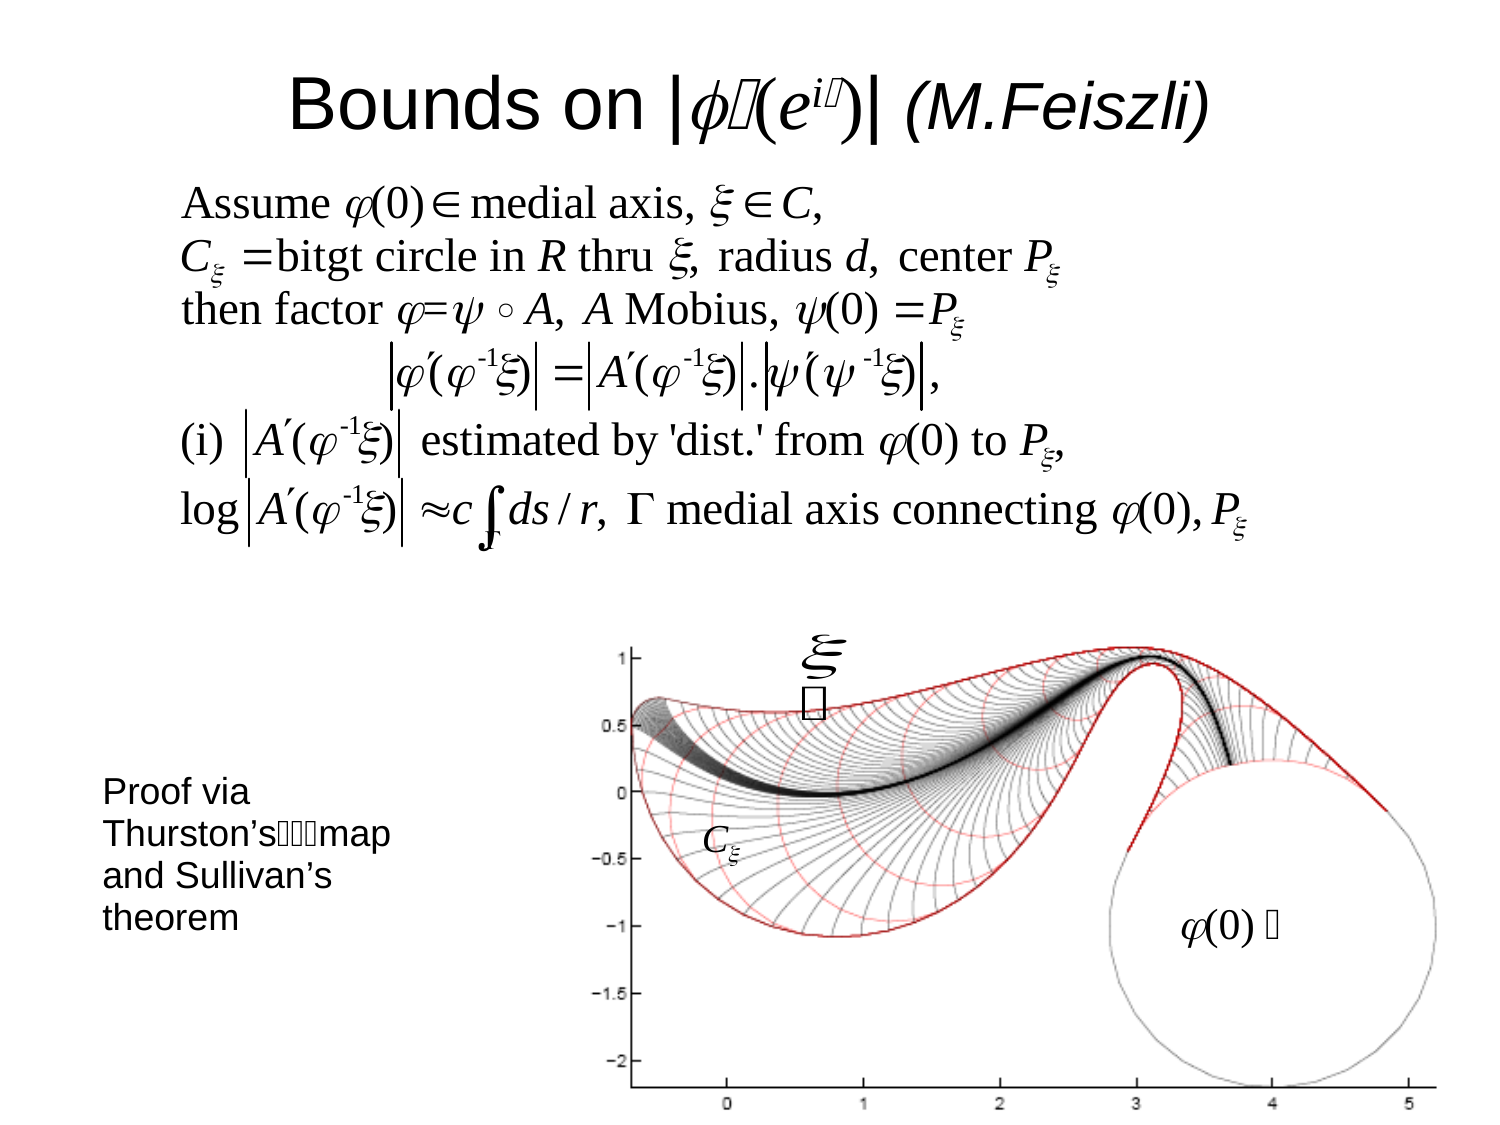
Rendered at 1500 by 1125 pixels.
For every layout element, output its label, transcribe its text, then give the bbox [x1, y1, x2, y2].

chart [787, 624, 863, 726]
chart [173, 175, 1256, 560]
chart [1175, 900, 1288, 959]
title Bounds on |(ei)| (M.Feiszli) [75, 45, 1426, 163]
text_box Proof via Thurston’smap and Sullivan’s theorem [87, 762, 475, 946]
chart [697, 812, 751, 876]
picture [575, 624, 1471, 1124]
